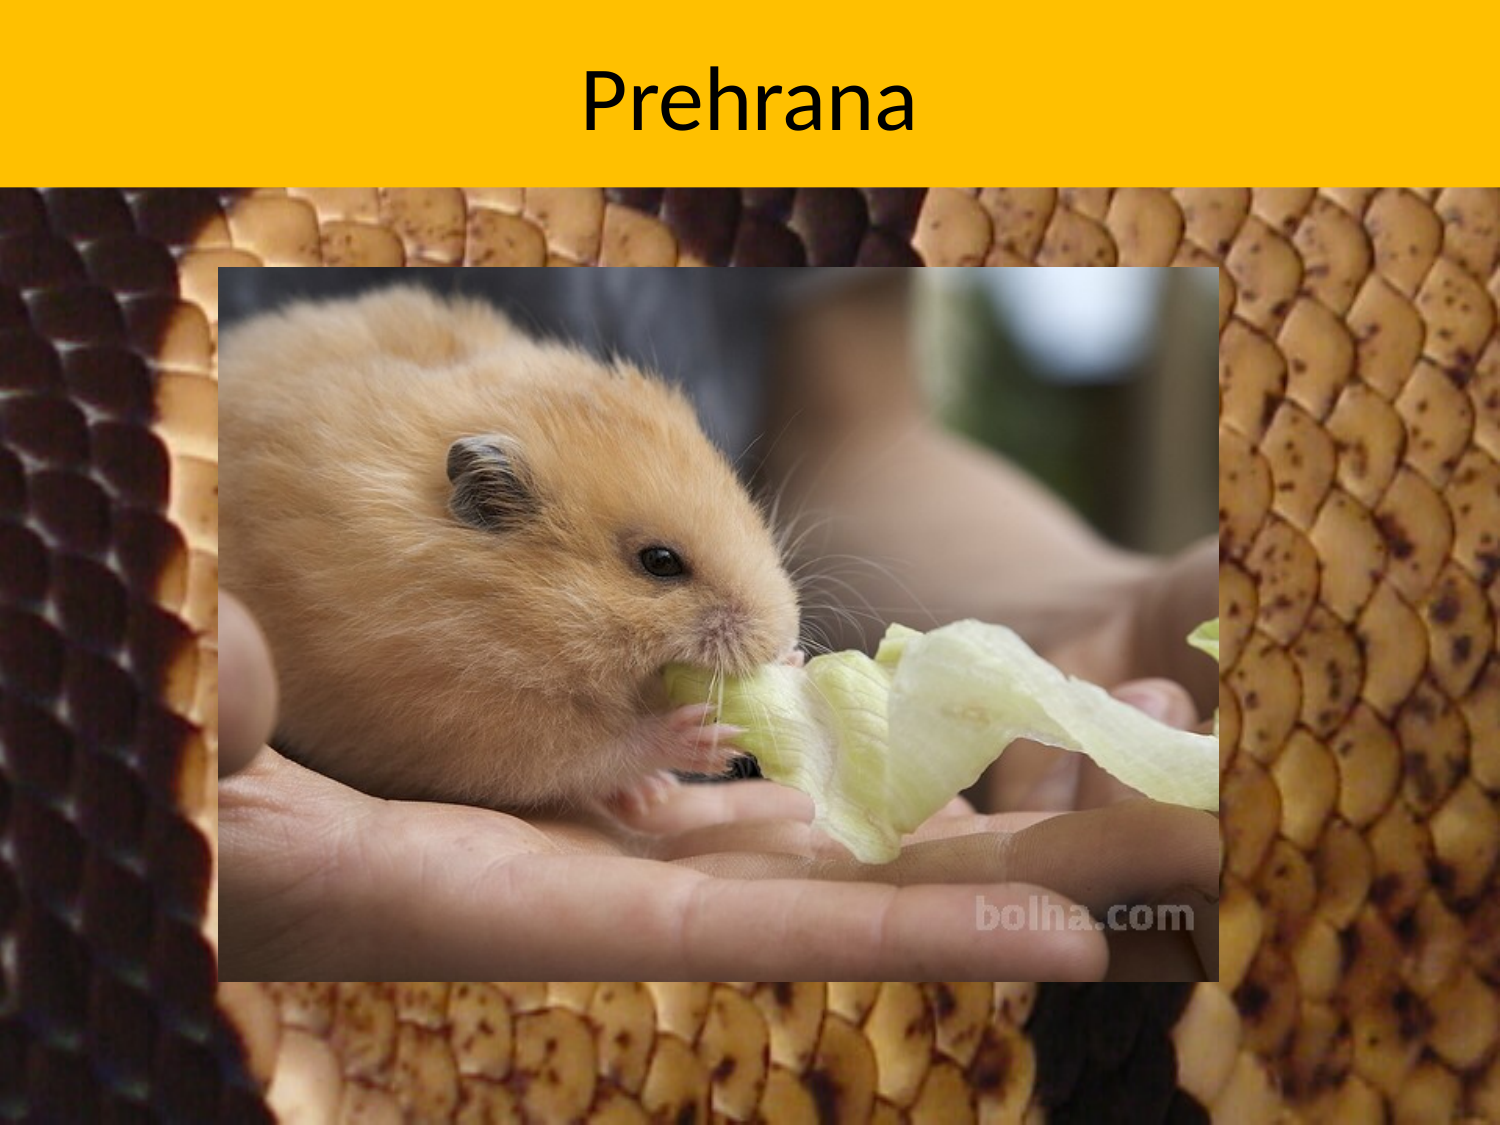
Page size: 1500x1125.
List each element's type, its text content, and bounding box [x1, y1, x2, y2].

title Prehrana [0, 0, 1500, 188]
picture [0, 188, 1500, 1125]
